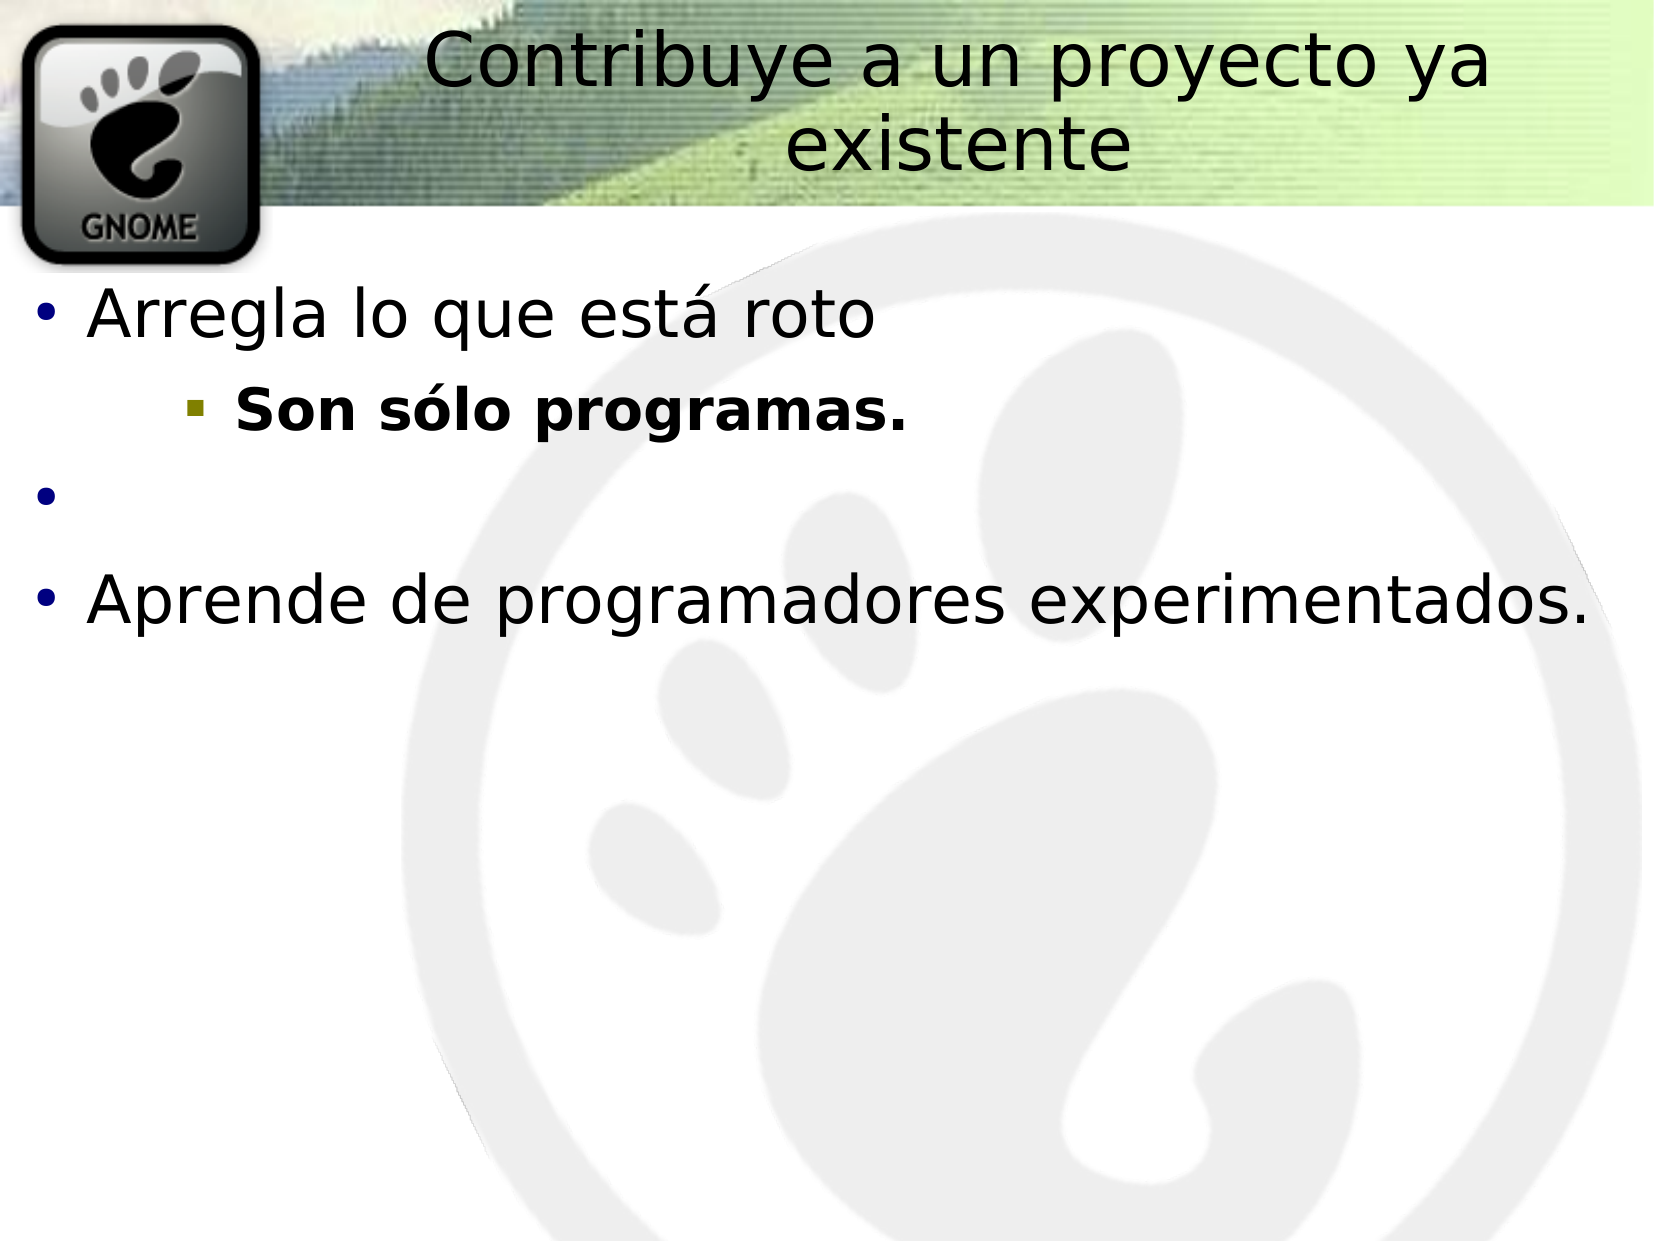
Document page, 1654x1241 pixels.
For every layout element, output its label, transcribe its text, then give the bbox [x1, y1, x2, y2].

picture [0, 0, 1654, 280]
title Contribuye a un proyecto ya existente [265, 7, 1653, 199]
list Arregla lo que está roto Son sólo programas. Aprende de programadores experimentados. [0, 280, 1653, 1240]
